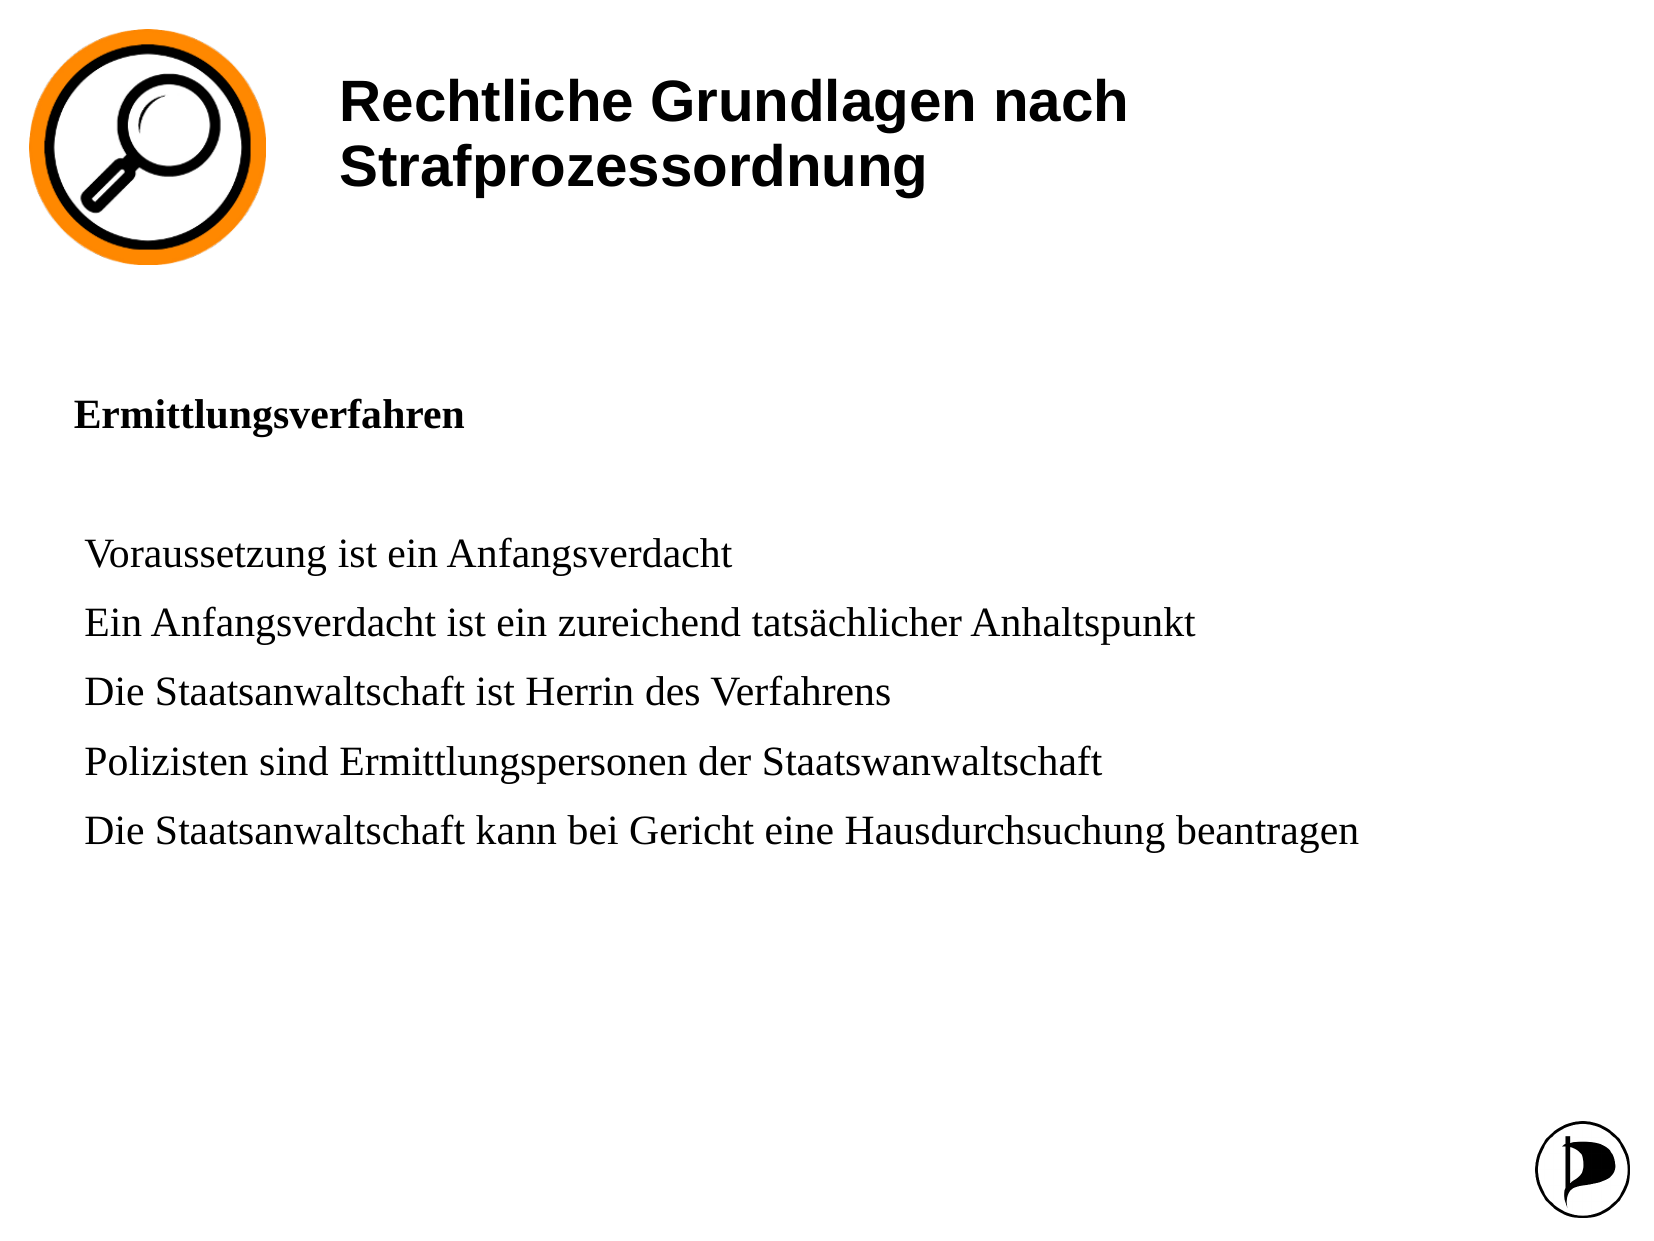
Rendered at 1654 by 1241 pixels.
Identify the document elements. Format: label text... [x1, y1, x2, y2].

text_box Rechtliche Grundlagen nach Strafprozessordnung [324, 61, 1654, 207]
text_box Ermittlungsverfahren Voraussetzung ist ein Anfangsverdacht Ein Anfangsverdacht ist ein zureichend tatsächlicher Anhaltspunkt Die Staatsanwaltschaft ist Herrin des Verfahrens Polizisten sind Ermittlungspersonen der Staatswanwaltschaft Die Staatsanwaltschaft kann bei Gericht eine Hausdurchsuchung beantragen [59, 383, 1595, 954]
picture [29, 29, 266, 265]
picture [1535, 1121, 1630, 1218]
